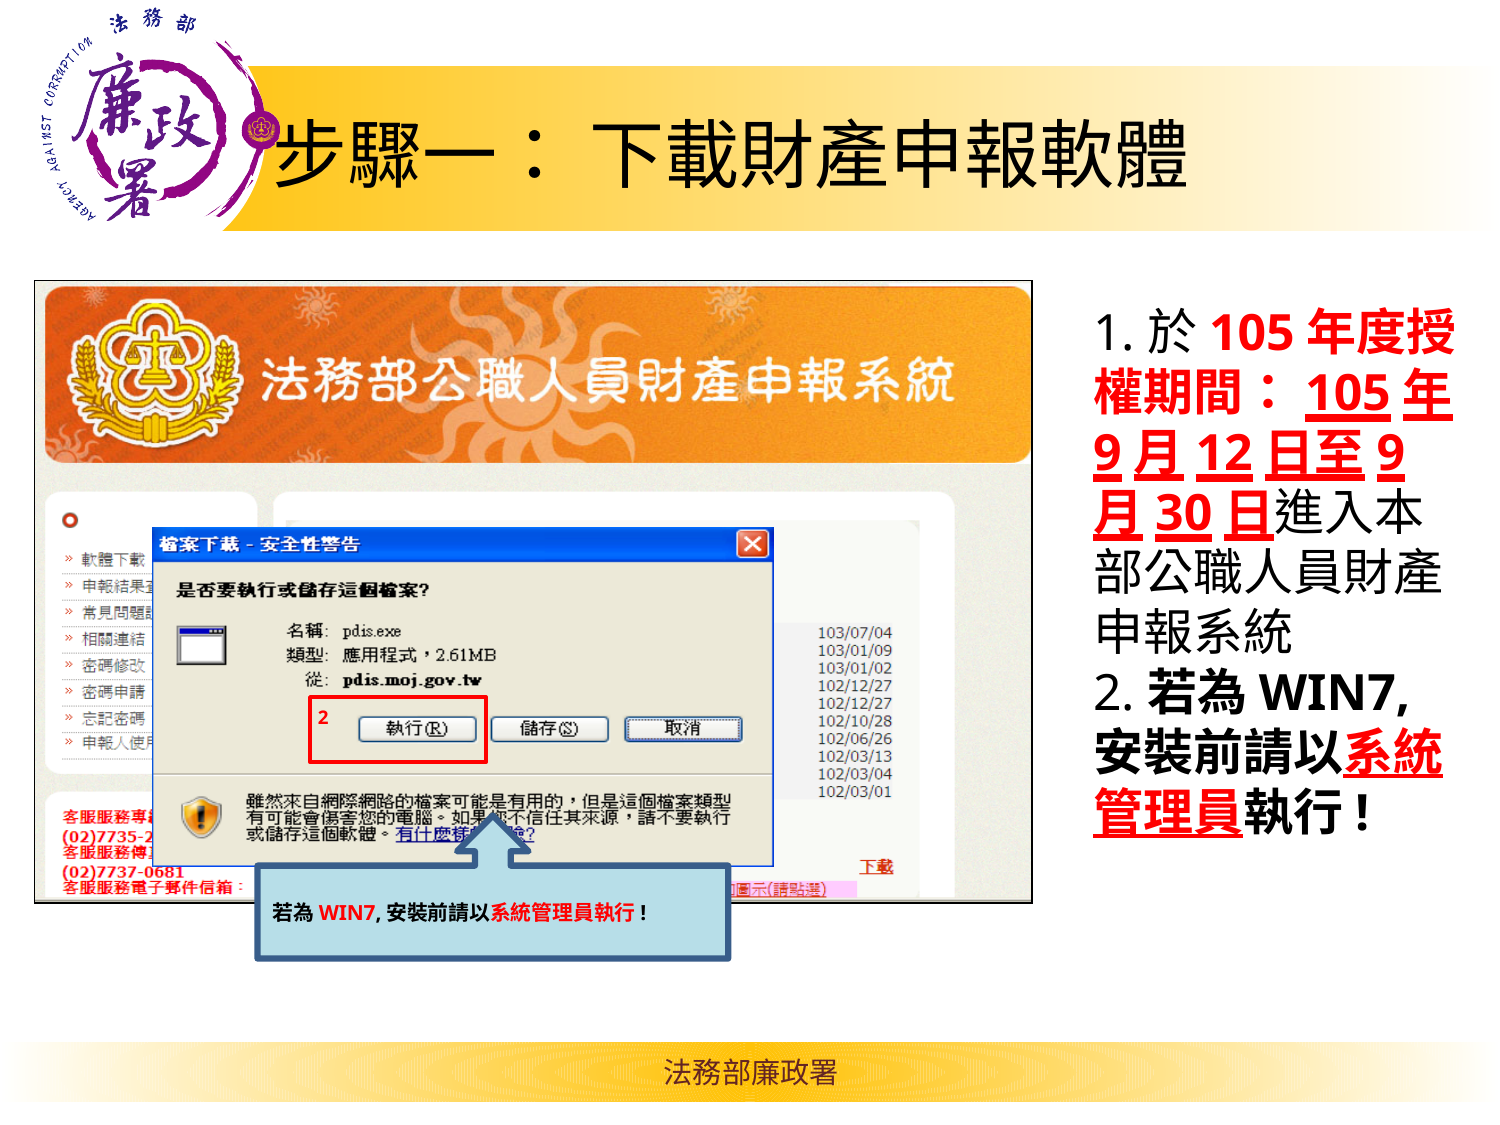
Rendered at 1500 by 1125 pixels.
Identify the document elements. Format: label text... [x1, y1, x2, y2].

picture [35, 281, 1032, 903]
text_box 2 [302, 697, 353, 750]
text_box 法務部廉政署 [513, 1046, 989, 1107]
text_box 若為WIN7,安裝前請以系統管理員執行! [257, 815, 729, 959]
text_box 1.於105年度授權期間：105年9月12日至9月30日進入本部公職人員財產申報系統 2.若為WIN7,安裝前請以系統管理員執行! [1078, 292, 1477, 915]
title 步驟一： 下載財產申報軟體 [257, 70, 1426, 235]
